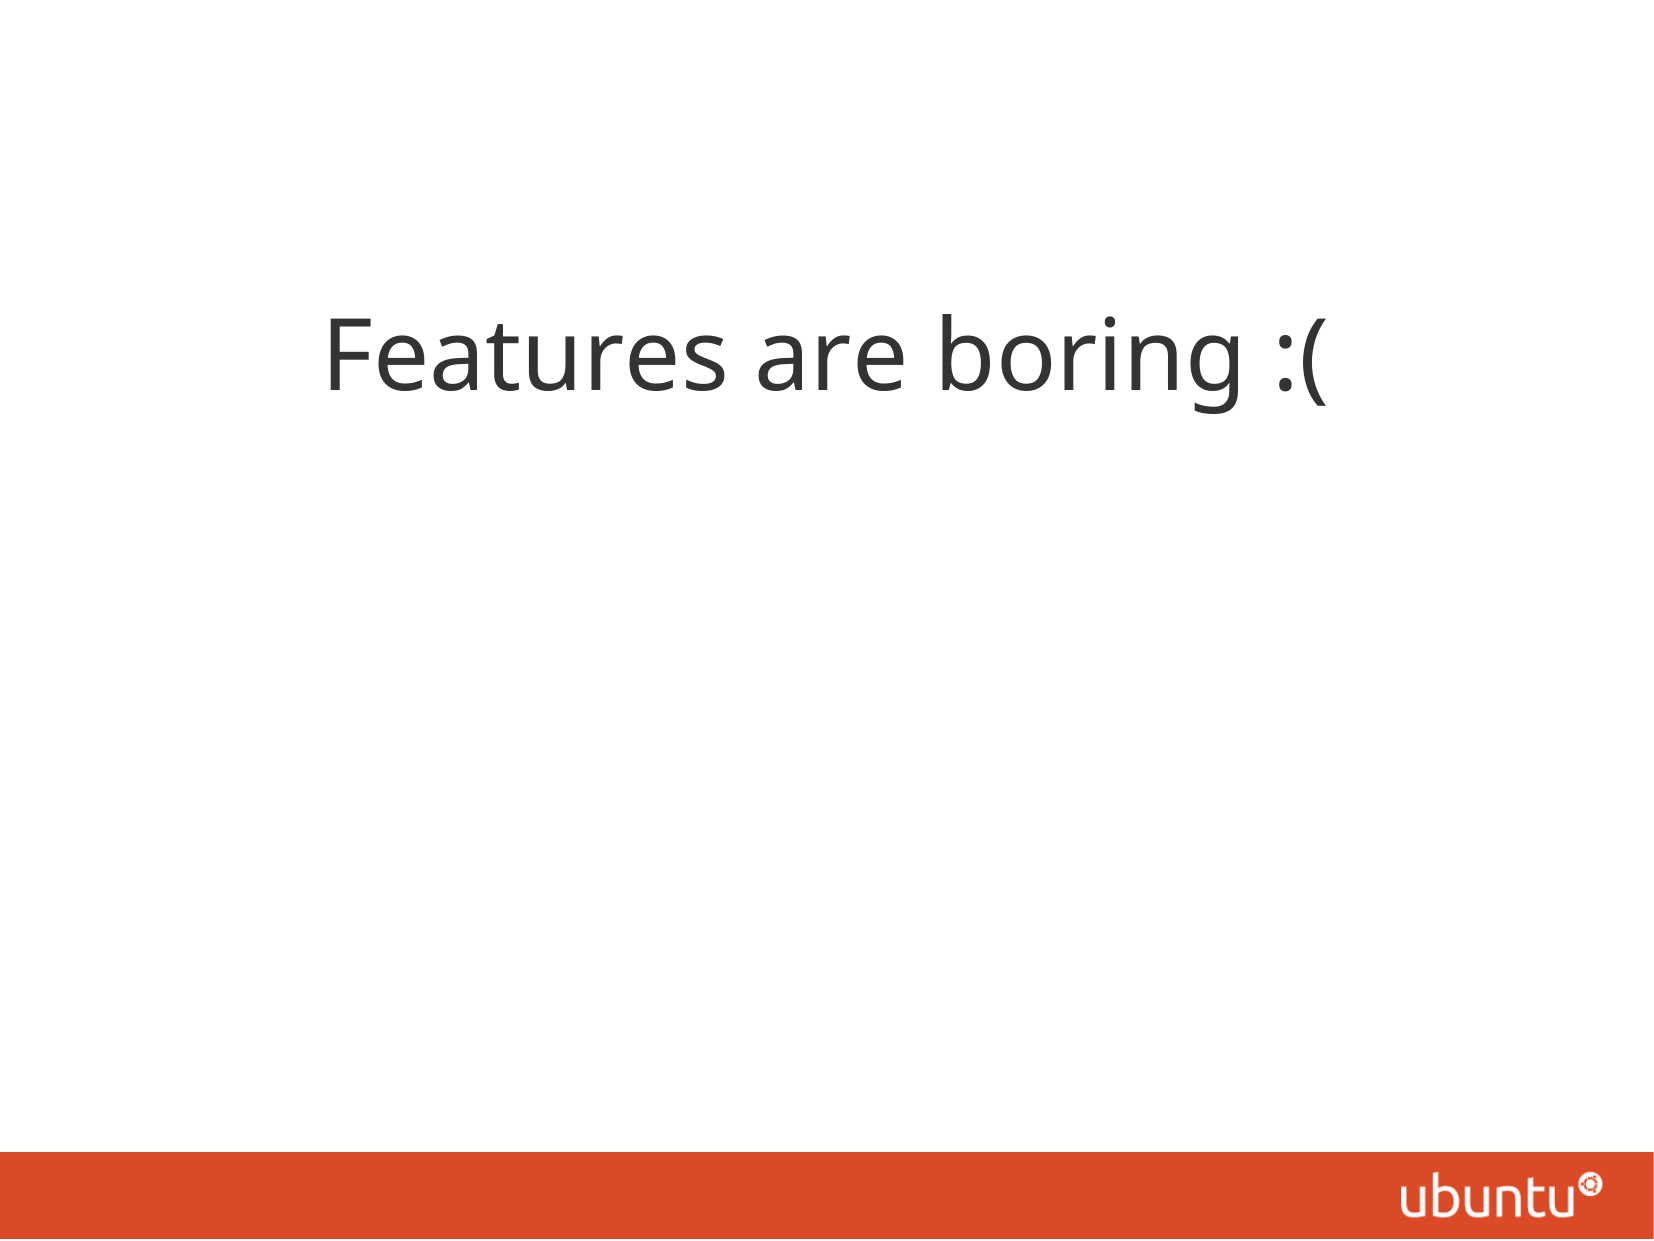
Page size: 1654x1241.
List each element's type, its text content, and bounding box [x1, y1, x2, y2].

picture [0, 1152, 1654, 1239]
title Features are boring :( [56, 121, 1596, 596]
